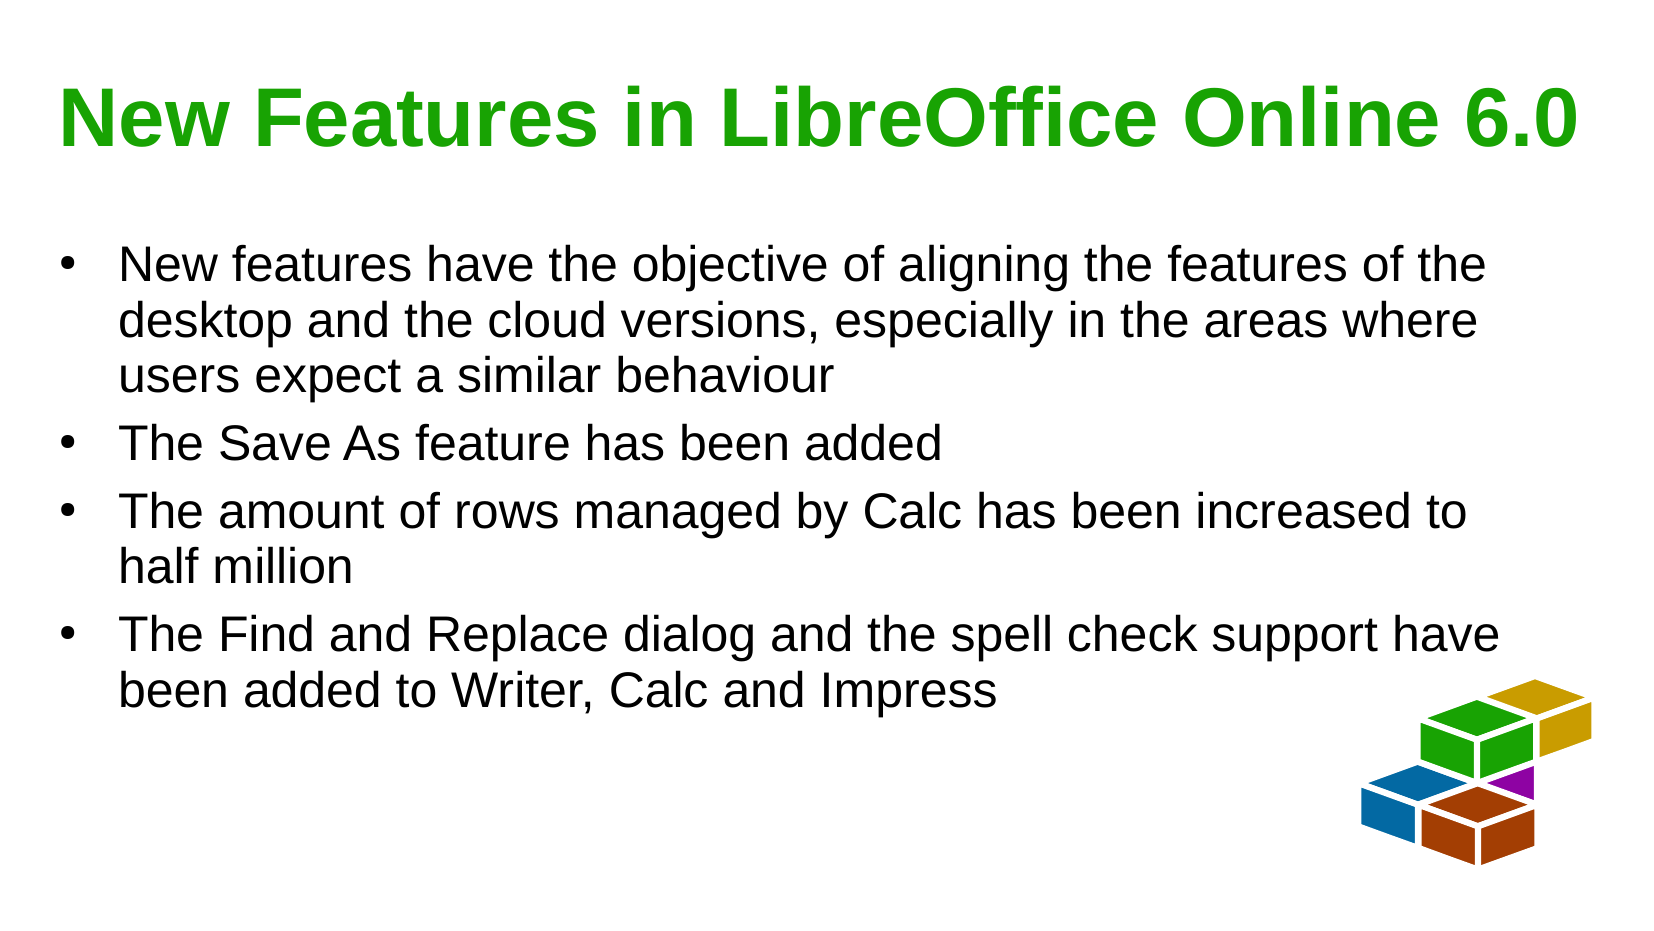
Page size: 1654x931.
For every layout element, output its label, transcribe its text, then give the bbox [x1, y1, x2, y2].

list New features have the objective of aligning the features of the desktop and the cloud versions, especially in the areas where users expect a similar behaviour The Save As feature has been added The amount of rows managed by Calc has been increased to half million The Find and Replace dialog and the spell check support have been added to Writer, Calc and Impress [59, 236, 1536, 875]
title New Features in LibreOffice Online 6.0 [59, 59, 1595, 178]
